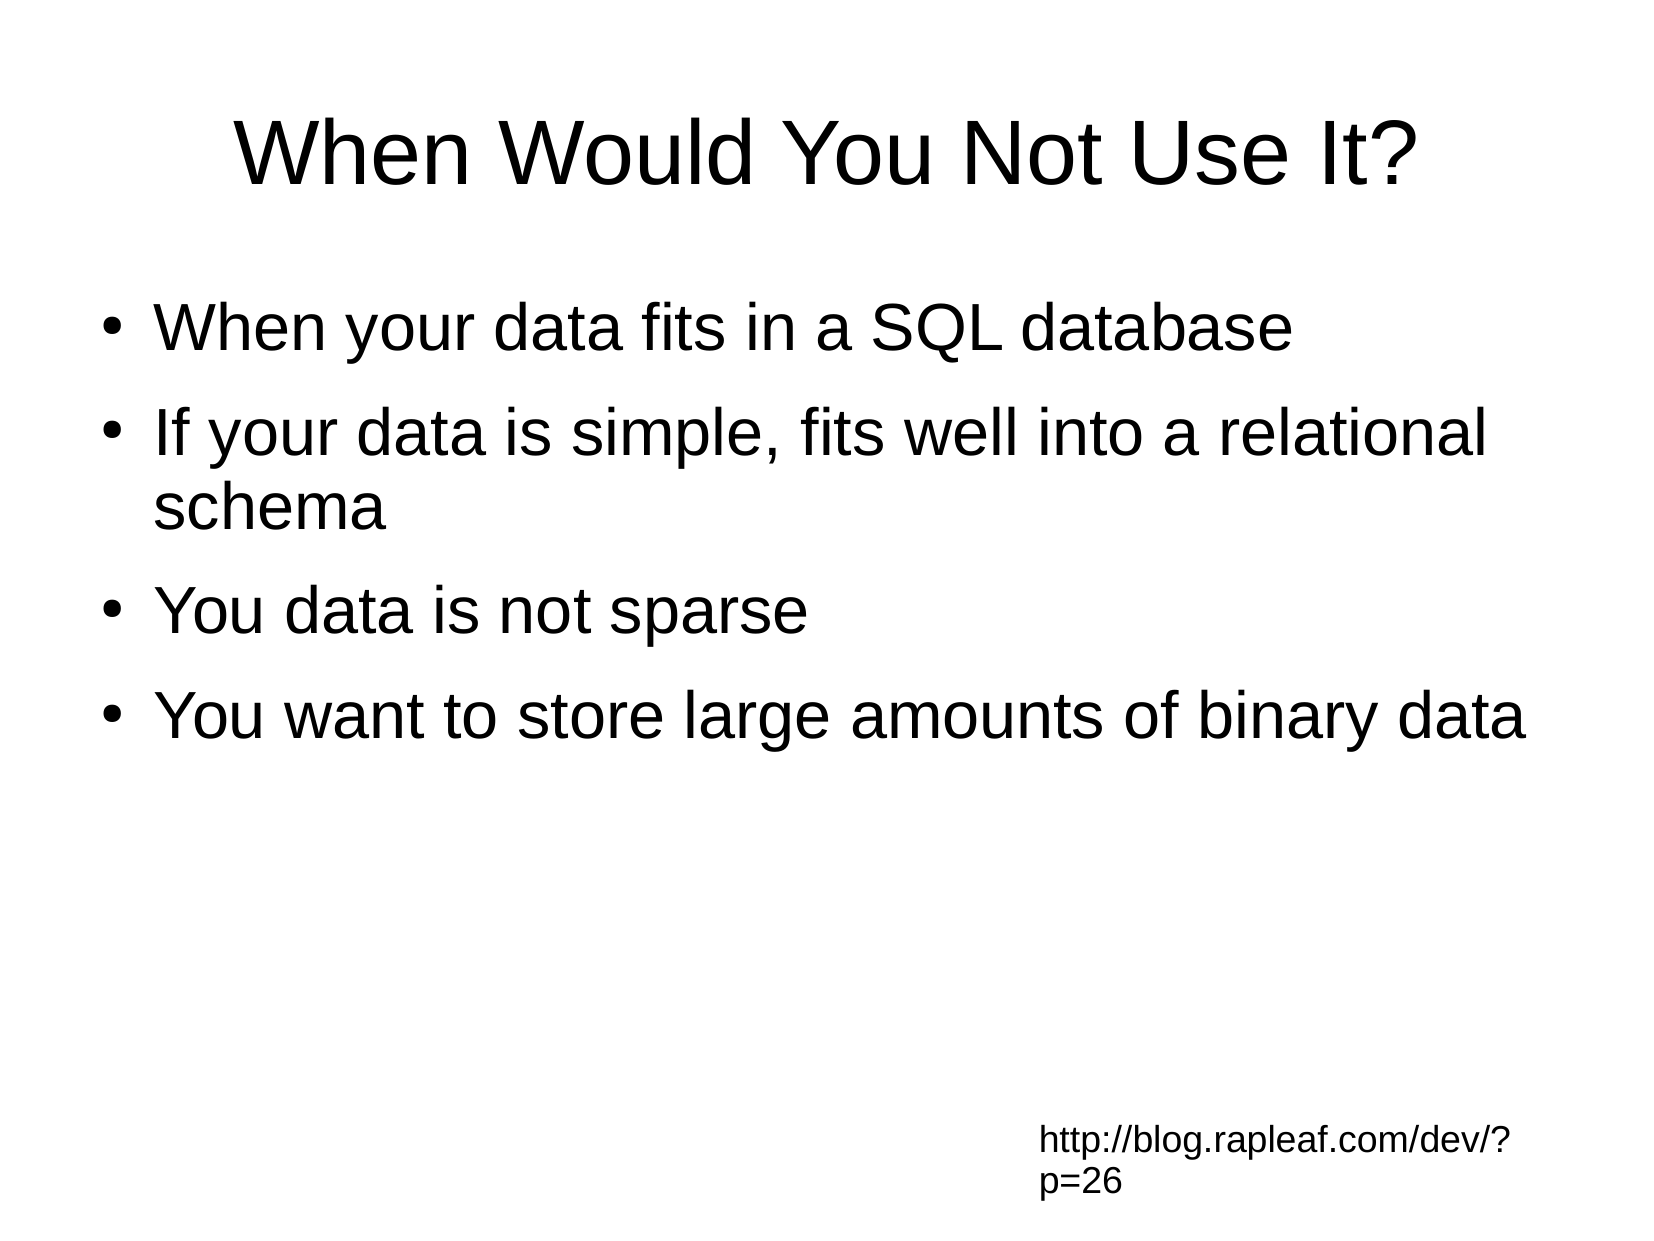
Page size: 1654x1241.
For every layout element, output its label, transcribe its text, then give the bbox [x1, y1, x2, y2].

text_box http://blog.rapleaf.com/dev/?p=26 [1023, 1110, 1611, 1172]
title When Would You Not Use It? [82, 56, 1571, 250]
list When your data fits in a SQL database If your data is simple, fits well into a relational schema You data is not sparse You want to store large amounts of binary data [82, 290, 1571, 1109]
